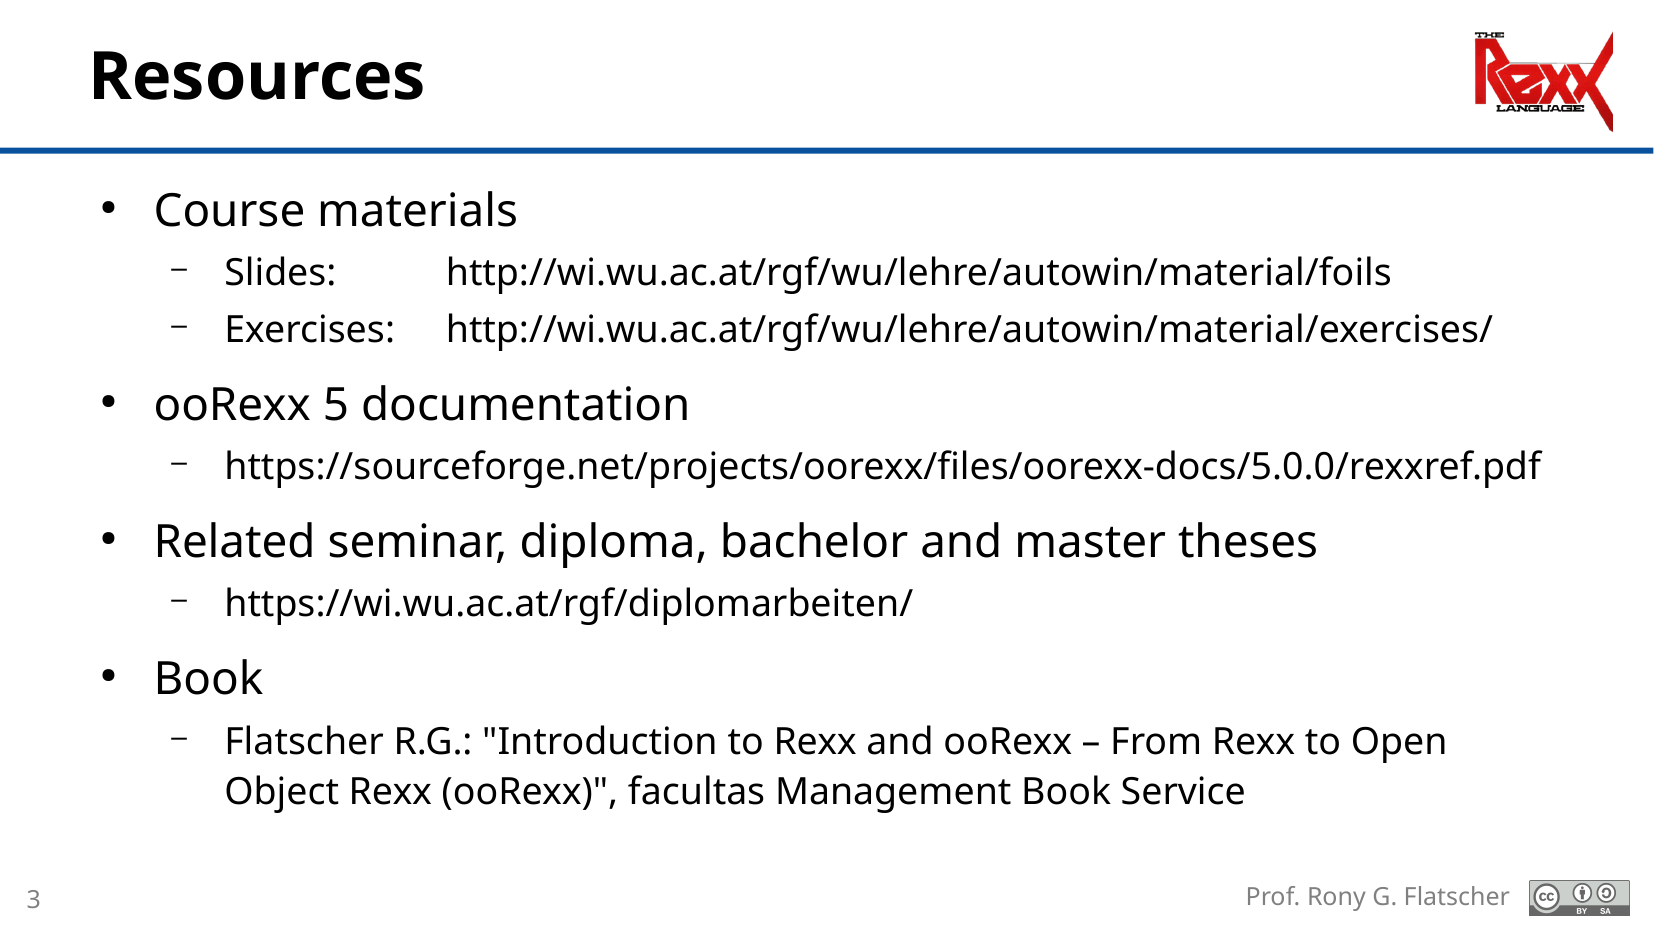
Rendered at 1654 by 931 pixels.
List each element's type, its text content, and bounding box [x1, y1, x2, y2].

title Resources [29, 0, 1654, 148]
list Course materials Slides: http://wi.wu.ac.at/rgf/wu/lehre/autowin/material/foils Exercises: http://wi.wu.ac.at/rgf/wu/lehre/autowin/material/exercises/ ooRexx 5 documentation https://sourceforge.net/projects/oorexx/files/oorexx-docs/5.0.0/rexxref.pdf Related seminar, diploma, bachelor and master theses https://wi.wu.ac.at/rgf/diplomarbeiten/ Book Flatscher R.G.: "Introduction to Rexx and ooRexx – From Rexx to Open Object Rexx (ooRexx)", facultas Management Book Service [82, 177, 1571, 827]
